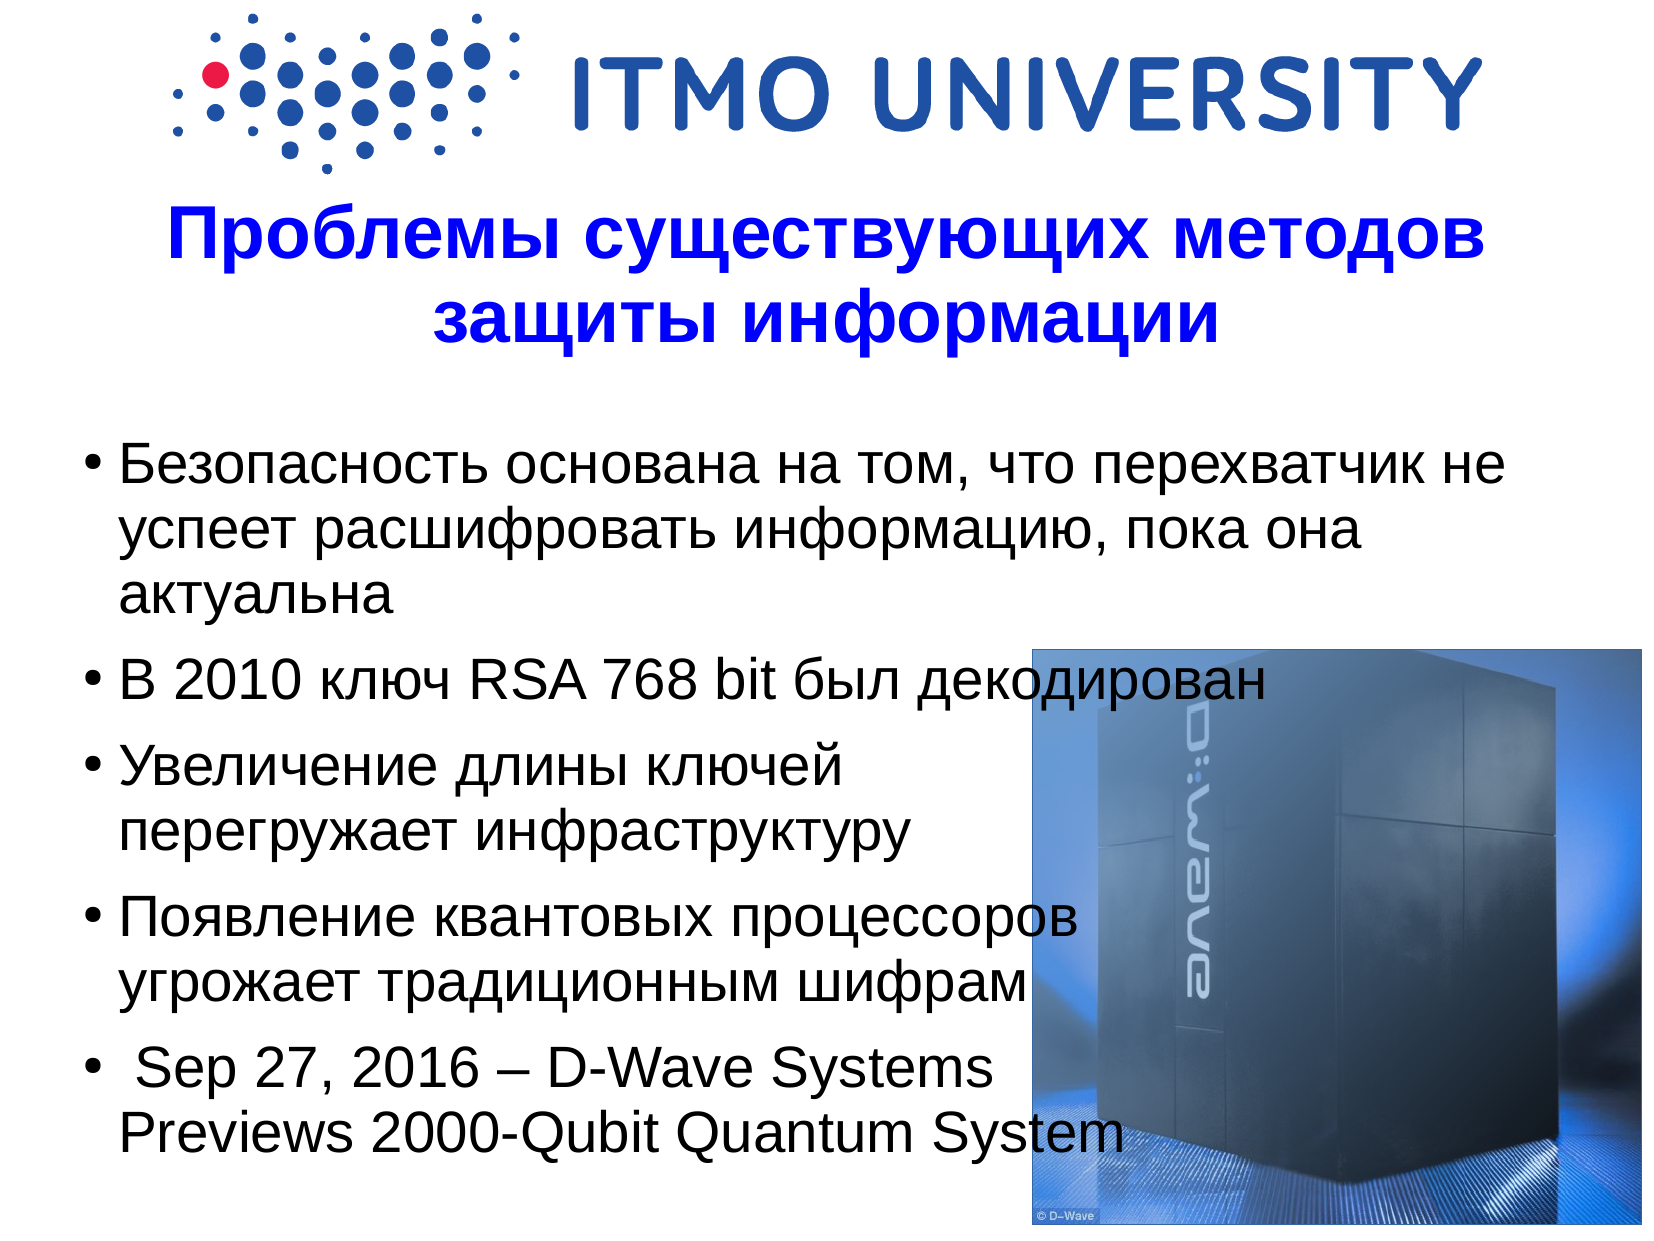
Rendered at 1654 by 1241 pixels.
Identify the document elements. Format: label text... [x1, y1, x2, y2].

subtitle Безопасность основана на том, что перехватчик не успеет расшифровать информацию, пока она актуальна В 2010 ключ RSA 768 bit был декодирован Увеличение длины ключей перегружает инфраструктуру Появление квантовых процессоров угрожает традиционным шифрам Sep 27, 2016 – D-Wave Systems Previews 2000-Qubit Quantum System [82, 424, 1571, 1171]
text_box [1032, 649, 1642, 1225]
picture [0, 0, 1654, 306]
title Проблемы существующих методов защиты информации [82, 306, 1571, 379]
